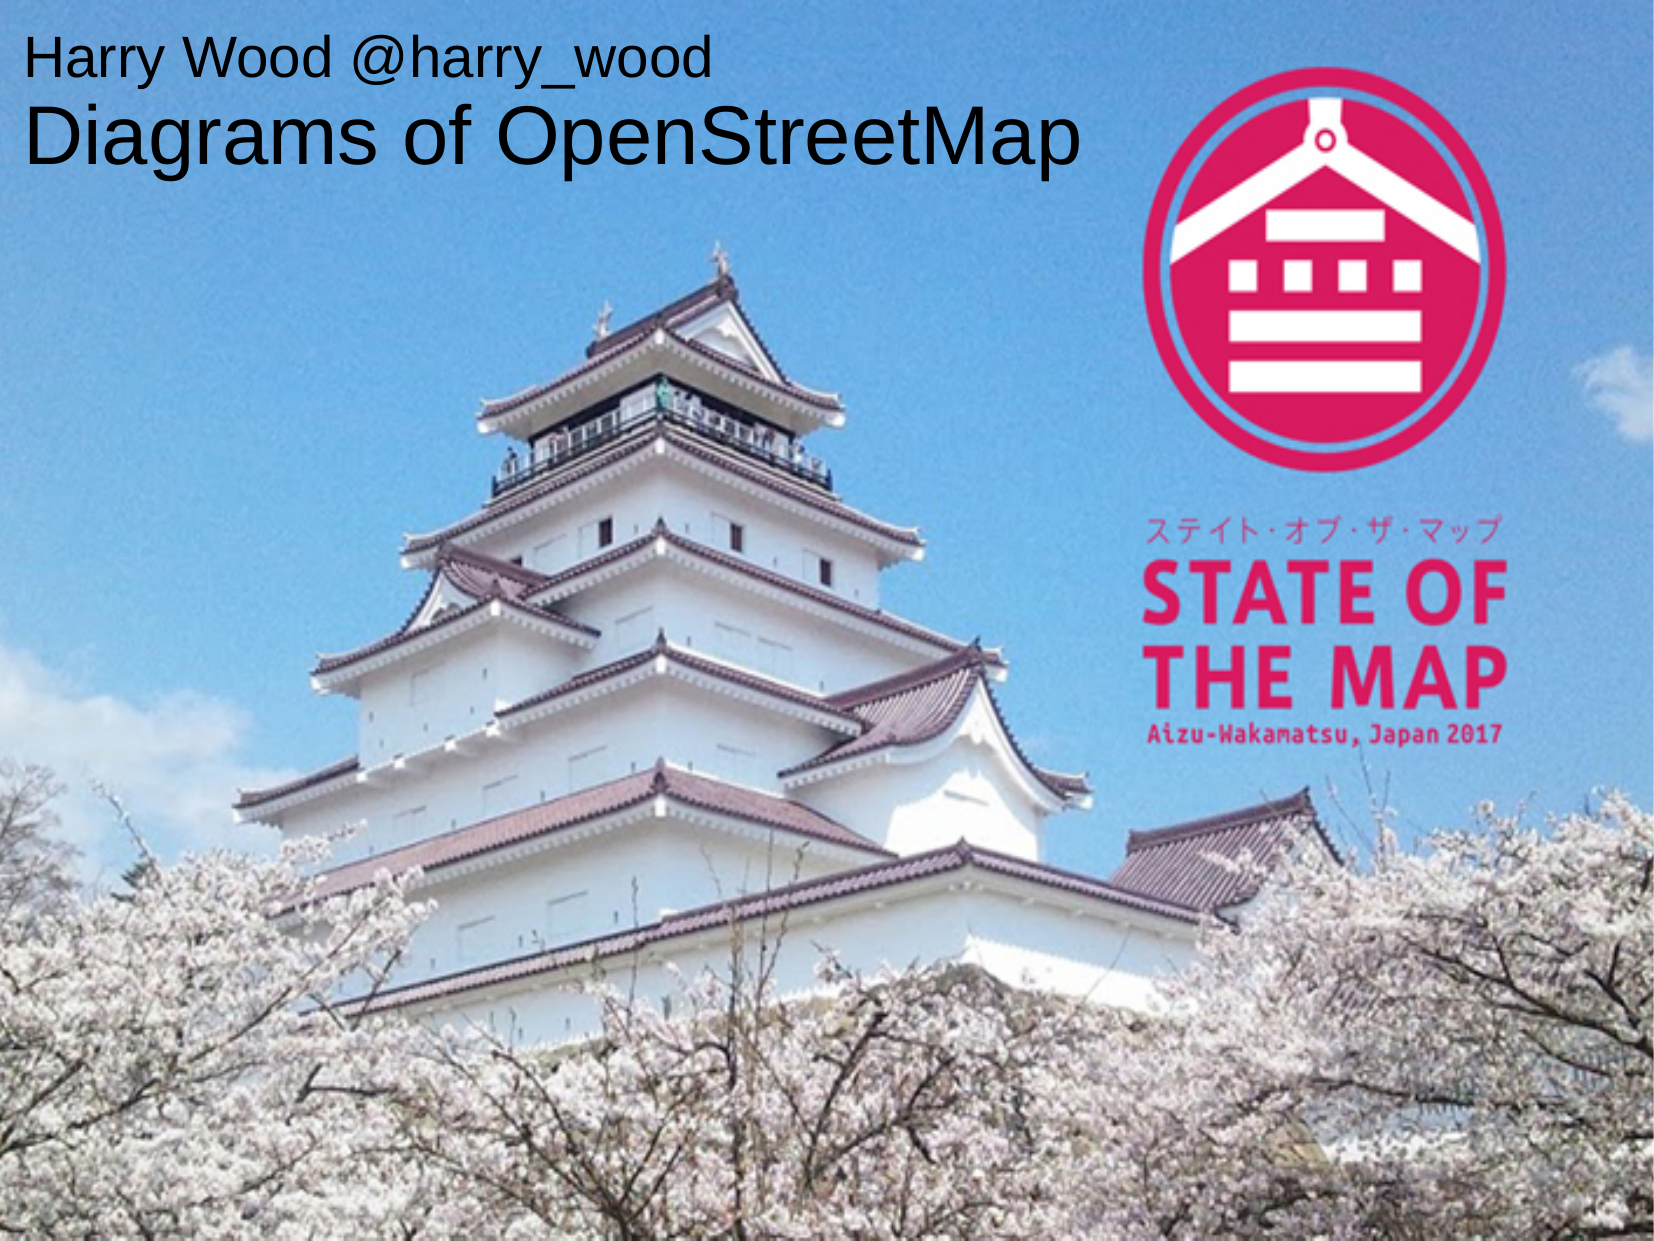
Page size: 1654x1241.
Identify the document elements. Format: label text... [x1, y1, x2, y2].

title Harry Wood @harry_wood Diagrams of OpenStreetMap [23, 0, 1217, 208]
picture [0, 0, 1654, 1241]
